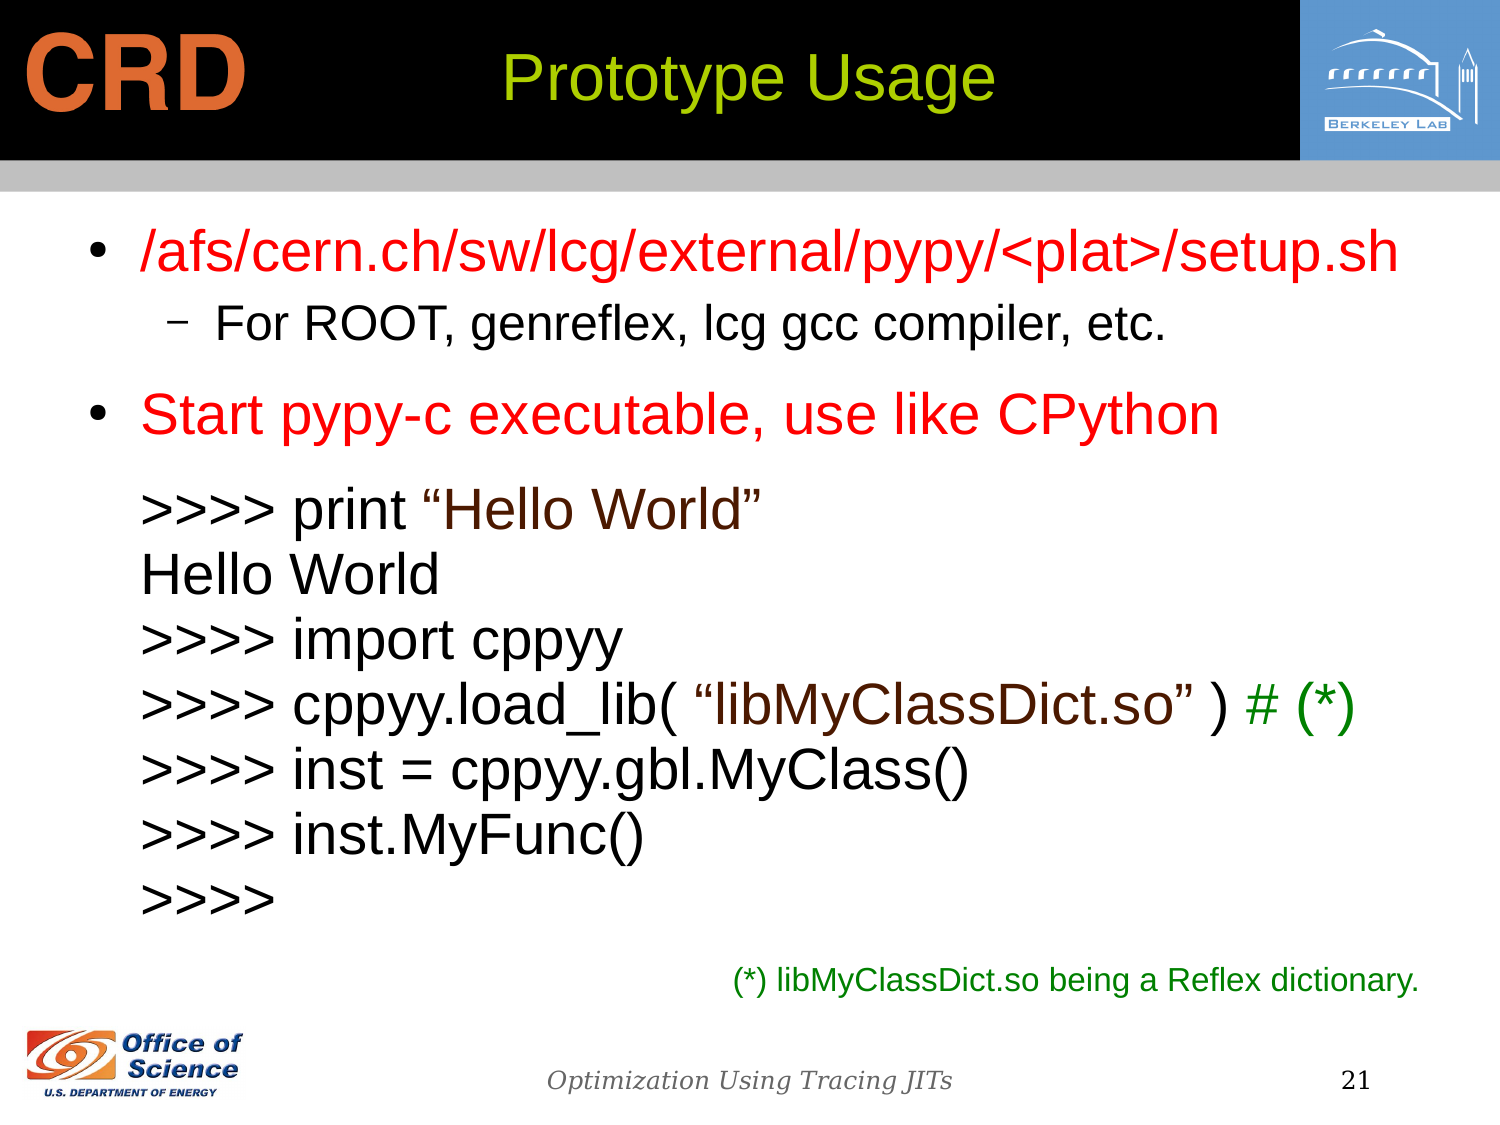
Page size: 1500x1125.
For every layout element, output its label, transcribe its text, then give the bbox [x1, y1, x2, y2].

list /afs/cern.ch/sw/lcg/external/pypy/<plat>/setup.sh For ROOT, genreflex, lcg gcc compiler, etc. Start pypy-c executable, use like CPython >>>> print “Hello World” Hello World >>>> import cppyy >>>> cppyy.load_lib( “libMyClassDict.so” ) # (*) >>>> inst = cppyy.gbl.MyClass() >>>> inst.MyFunc() >>>> (*) libMyClassDict.so being a Reflex dictionary. [69, 218, 1422, 1020]
picture [0, 0, 266, 149]
title Prototype Usage [306, 0, 1194, 172]
picture [22, 1026, 246, 1100]
picture [1300, 0, 1500, 160]
